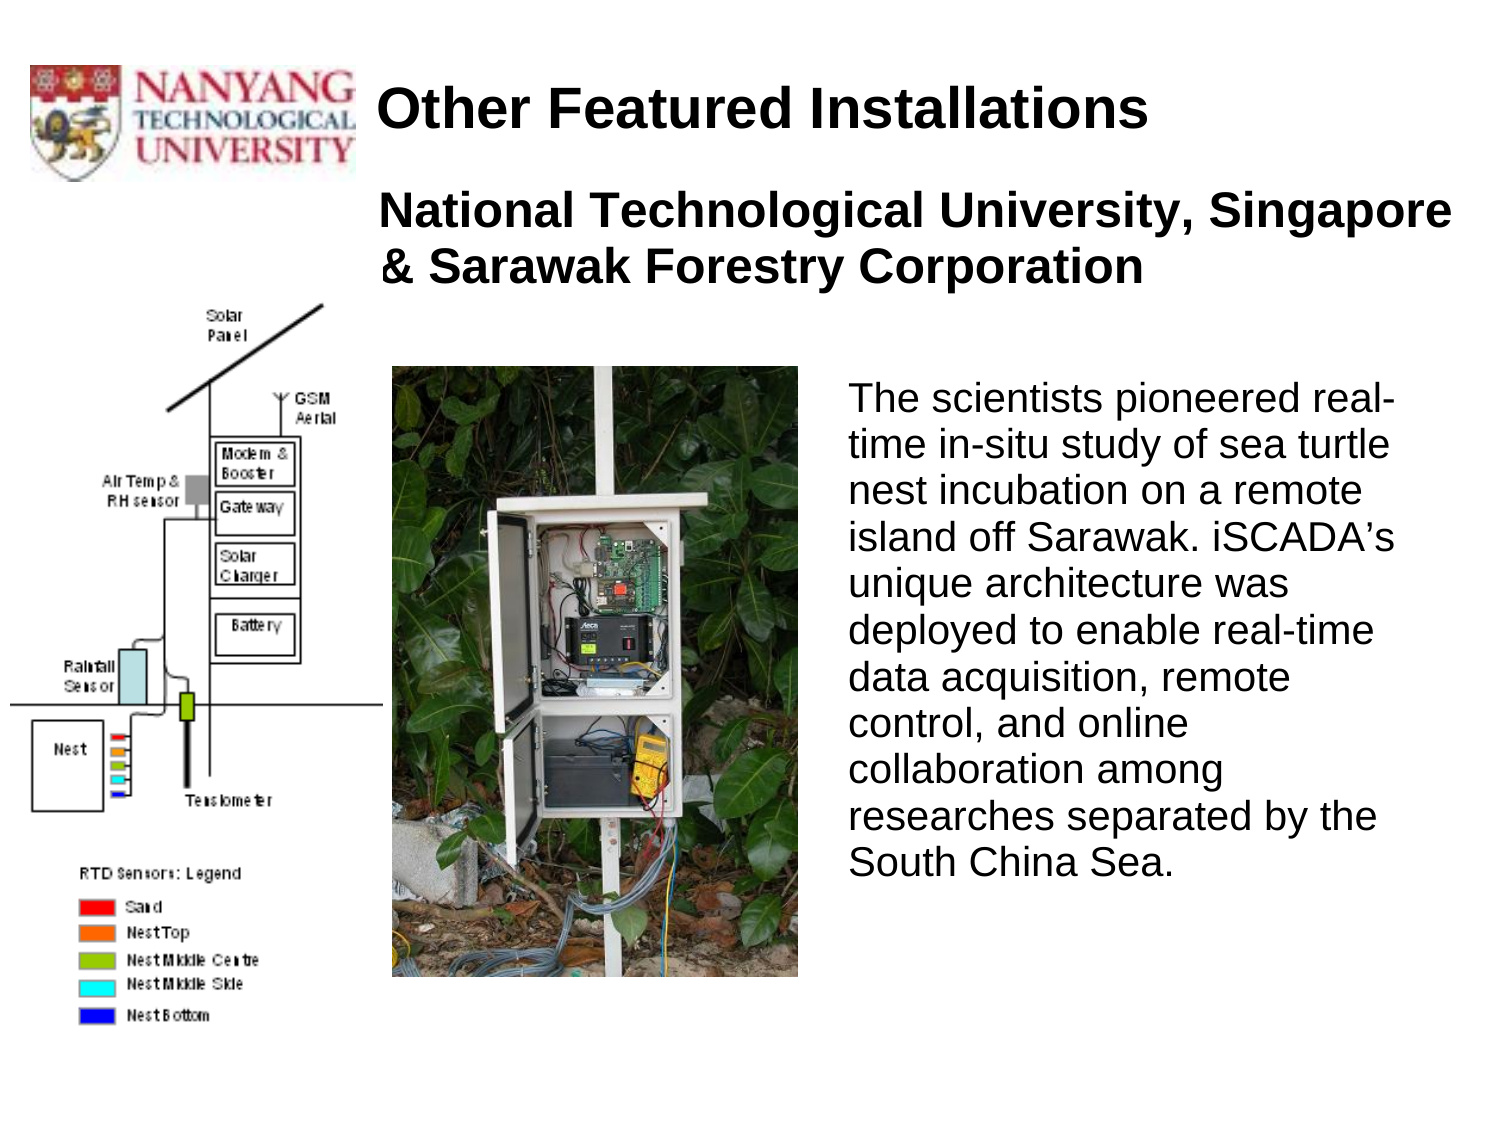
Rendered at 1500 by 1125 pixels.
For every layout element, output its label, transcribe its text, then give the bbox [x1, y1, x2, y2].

picture [392, 366, 798, 977]
text_box The scientists pioneered real-time in-situ study of sea turtle nest incubation on a remote island off Sarawak. iSCADA’s unique architecture was deployed to enable real-time data acquisition, remote control, and online collaboration among researches separated by the South China Sea. [833, 366, 1442, 894]
picture [10, 251, 383, 1063]
text_box National Technological University, Singapore & Sarawak Forestry Corporation [363, 174, 1488, 324]
text_box Other Featured Installations [361, 68, 1198, 149]
picture [30, 65, 356, 182]
